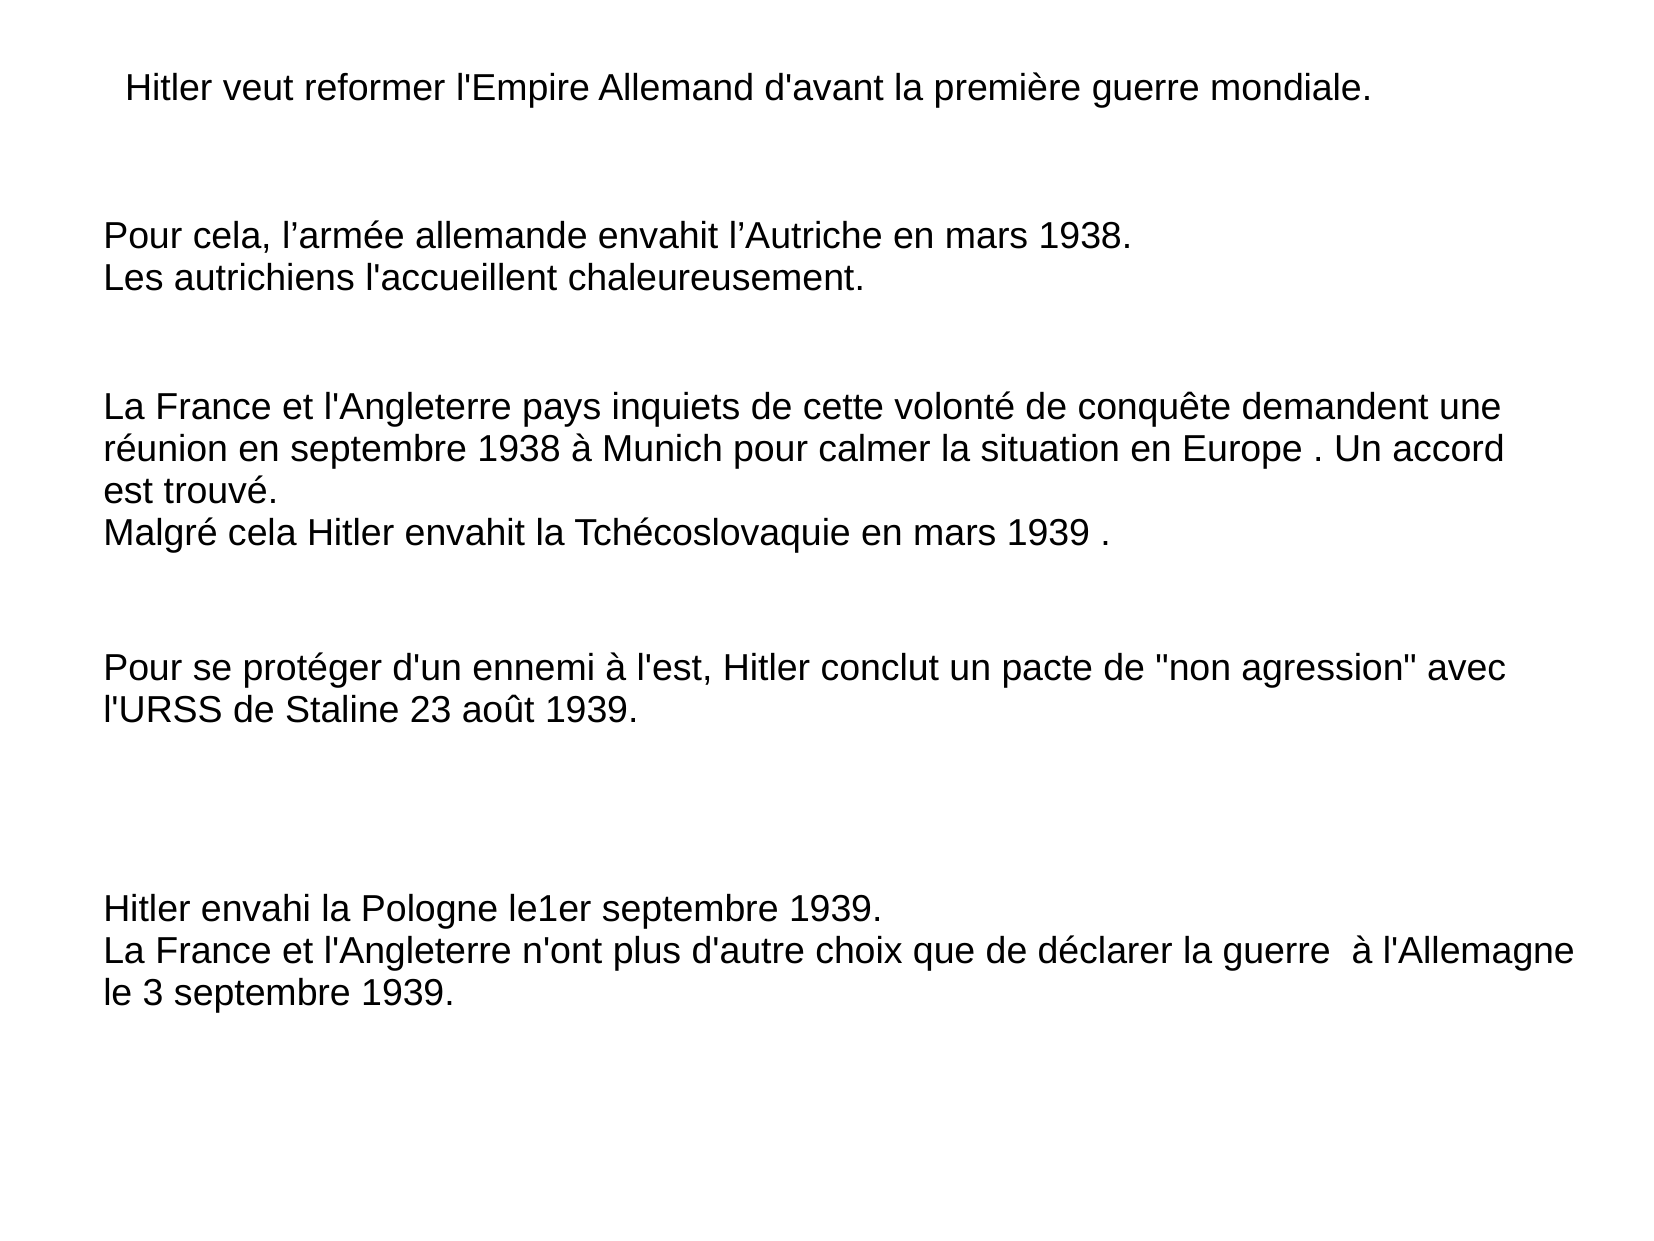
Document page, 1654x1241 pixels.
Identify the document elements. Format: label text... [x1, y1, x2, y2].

text_box Hitler veut reformer l'Empire Allemand d'avant la première guerre mondiale. [110, 59, 1388, 116]
text_box La France et l'Angleterre pays inquiets de cette volonté de conquête demandent une réunion en septembre 1938 à Munich pour calmer la situation en Europe . Un accord est trouvé. Malgré cela Hitler envahit la Tchécoslovaquie en mars 1939 . [88, 335, 1565, 562]
text_box Hitler envahi la Pologne le1er septembre 1939. La France et l'Angleterre n'ont plus d'autre choix que de déclarer la guerre à l'Allemagne le 3 septembre 1939. [88, 879, 1625, 1063]
text_box Pour se protéger d'un ennemi à l'est, Hitler conclut un pacte de "non agression" avec l'URSS de Staline 23 août 1939. [88, 639, 1528, 739]
text_box Pour cela, l’armée allemande envahit l’Autriche en mars 1938. Les autrichiens l'accueillent chaleureusement. [88, 206, 1148, 306]
